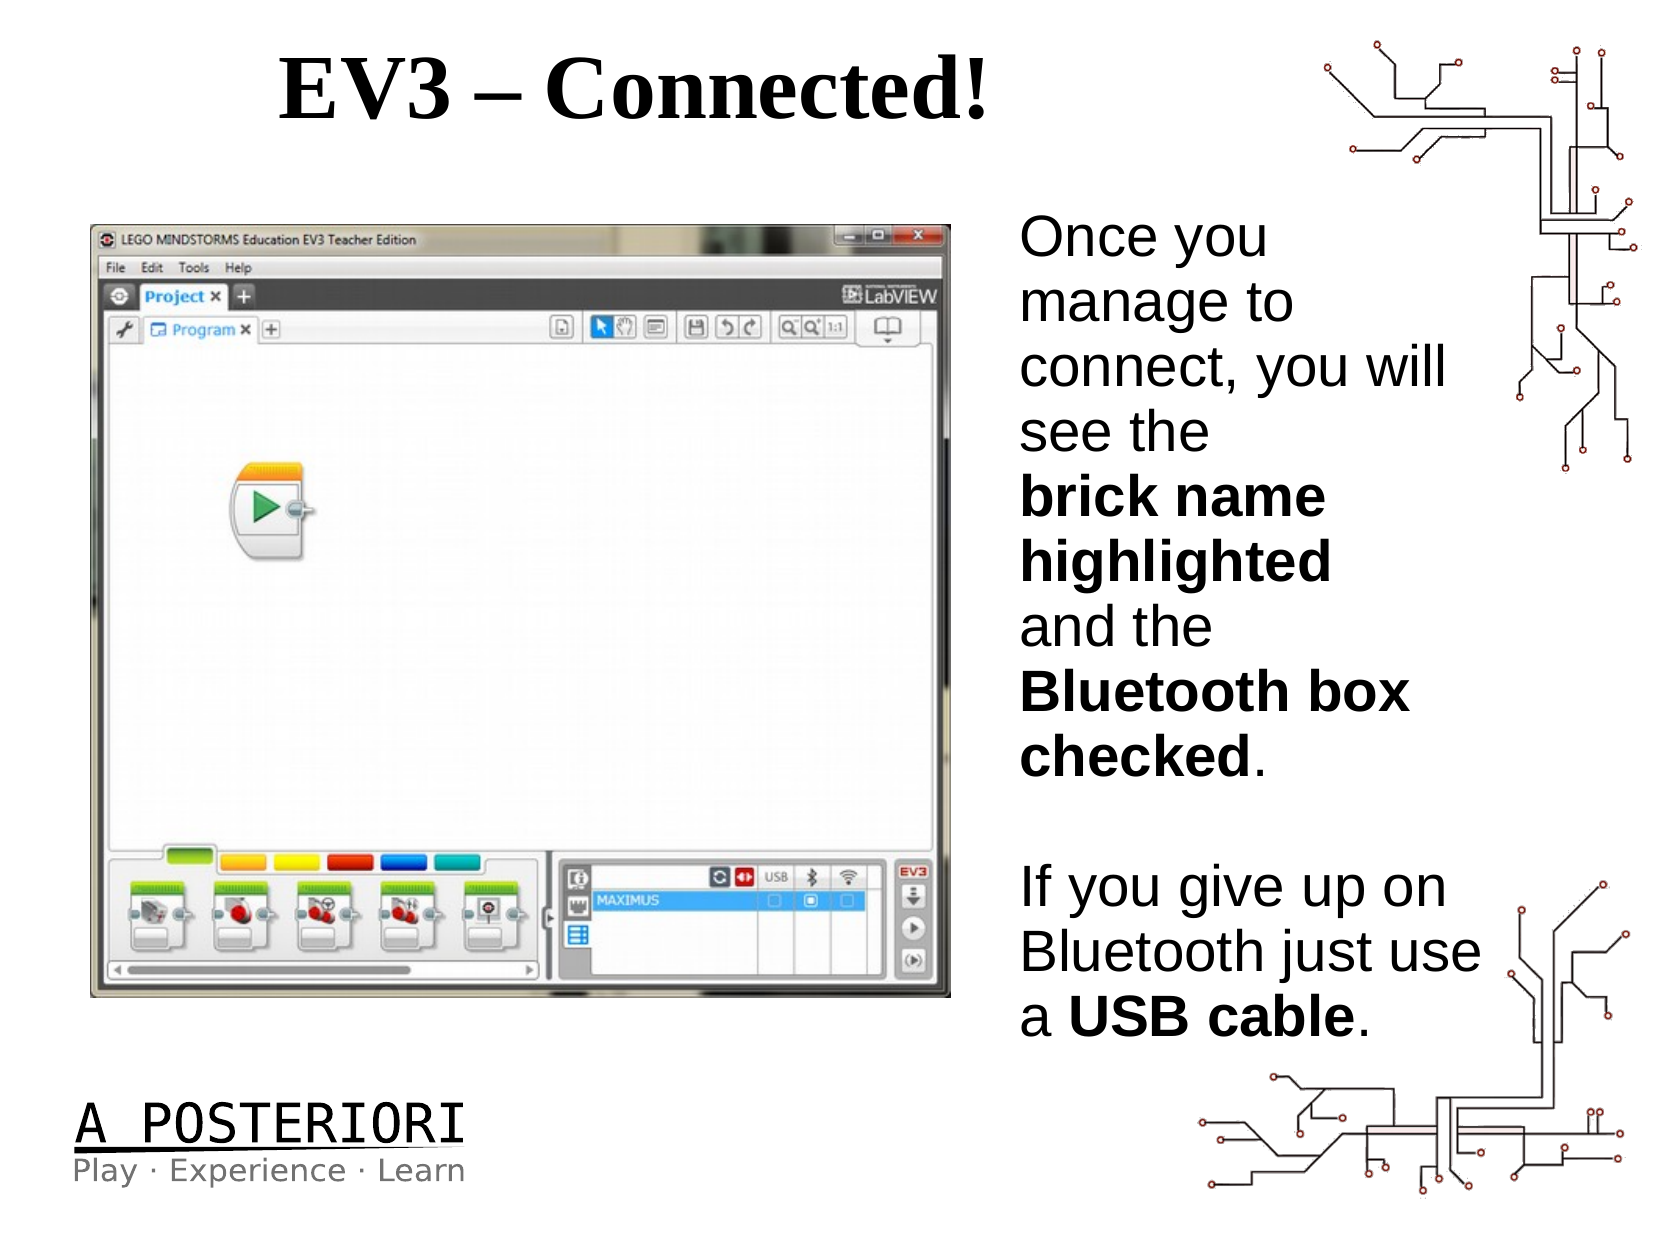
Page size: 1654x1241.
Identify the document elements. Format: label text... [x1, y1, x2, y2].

picture [90, 224, 951, 998]
title EV3 – Connected! [11, 0, 1261, 190]
picture [73, 1101, 466, 1189]
picture [1175, 862, 1636, 1201]
picture [1305, 35, 1643, 496]
text_box Once you manage to connect, you will see the brick name highlighted and the Bluetooth box checked. If you give up on Bluetooth just use a USB cable. [1004, 196, 1510, 1183]
